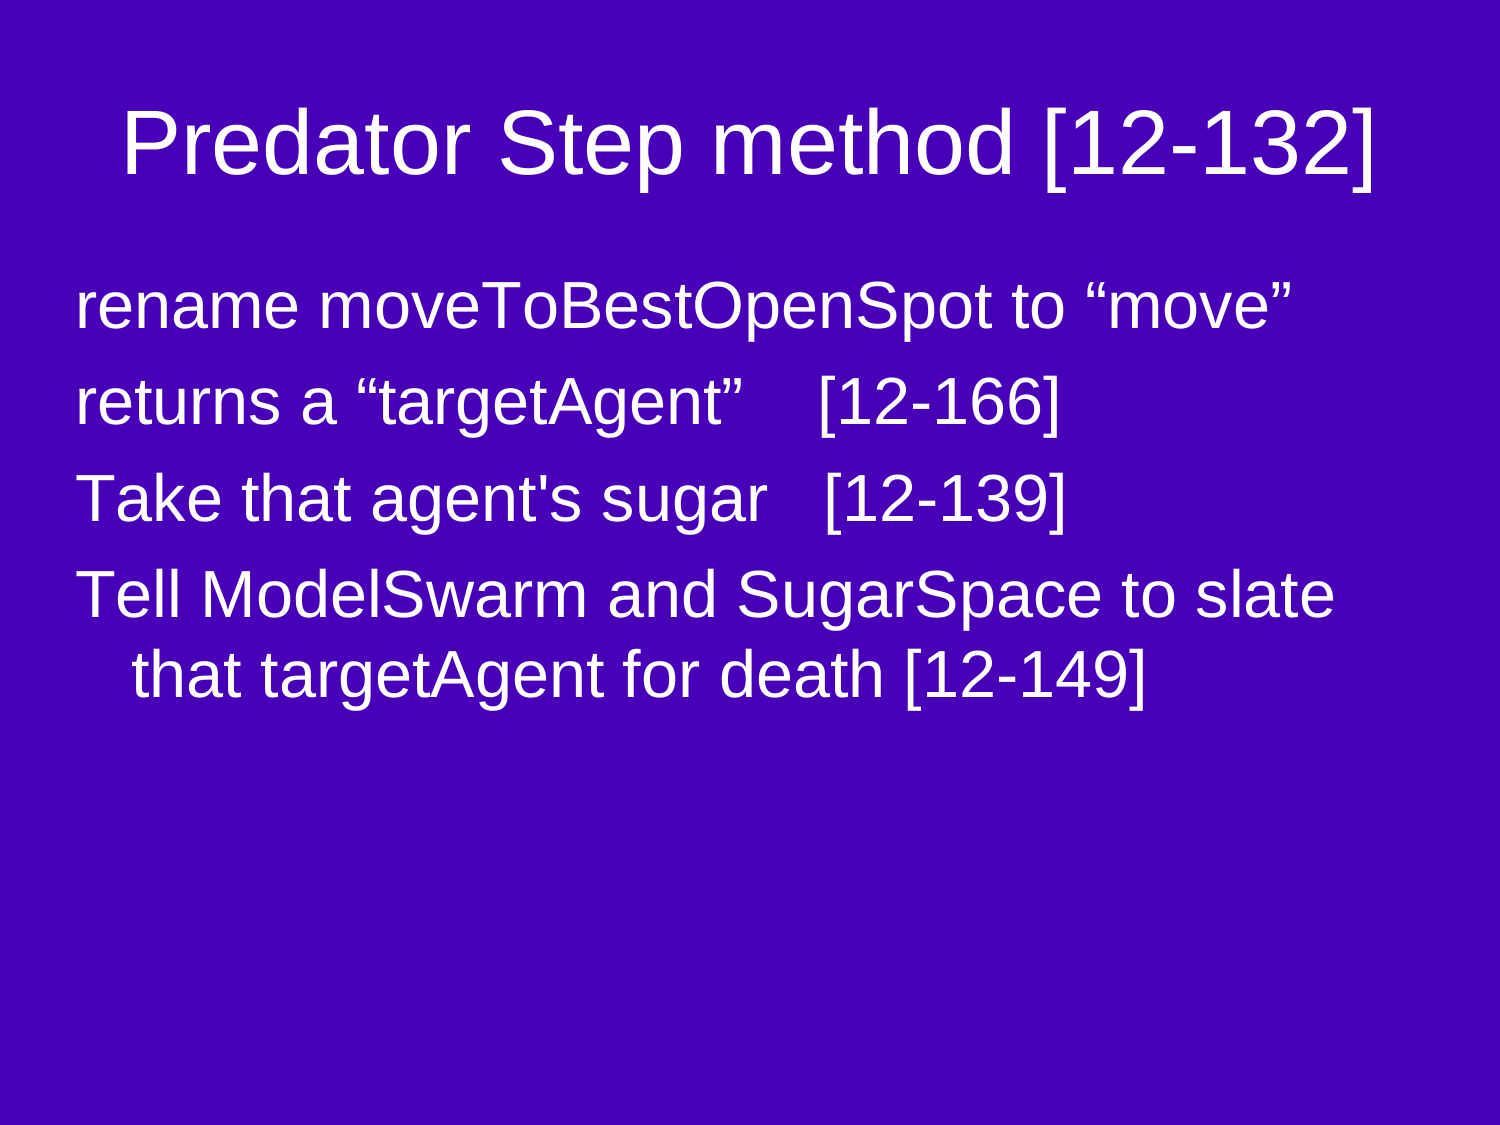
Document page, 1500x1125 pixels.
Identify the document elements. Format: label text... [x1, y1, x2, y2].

title Predator Step method [12-132] [75, 45, 1426, 233]
list rename moveToBestOpenSpot to “move” returns a “targetAgent” [12-166] Take that agent's sugar [12-139] Tell ModelSwarm and SugarSpace to slate that targetAgent for death [12-149] [75, 262, 1426, 1006]
